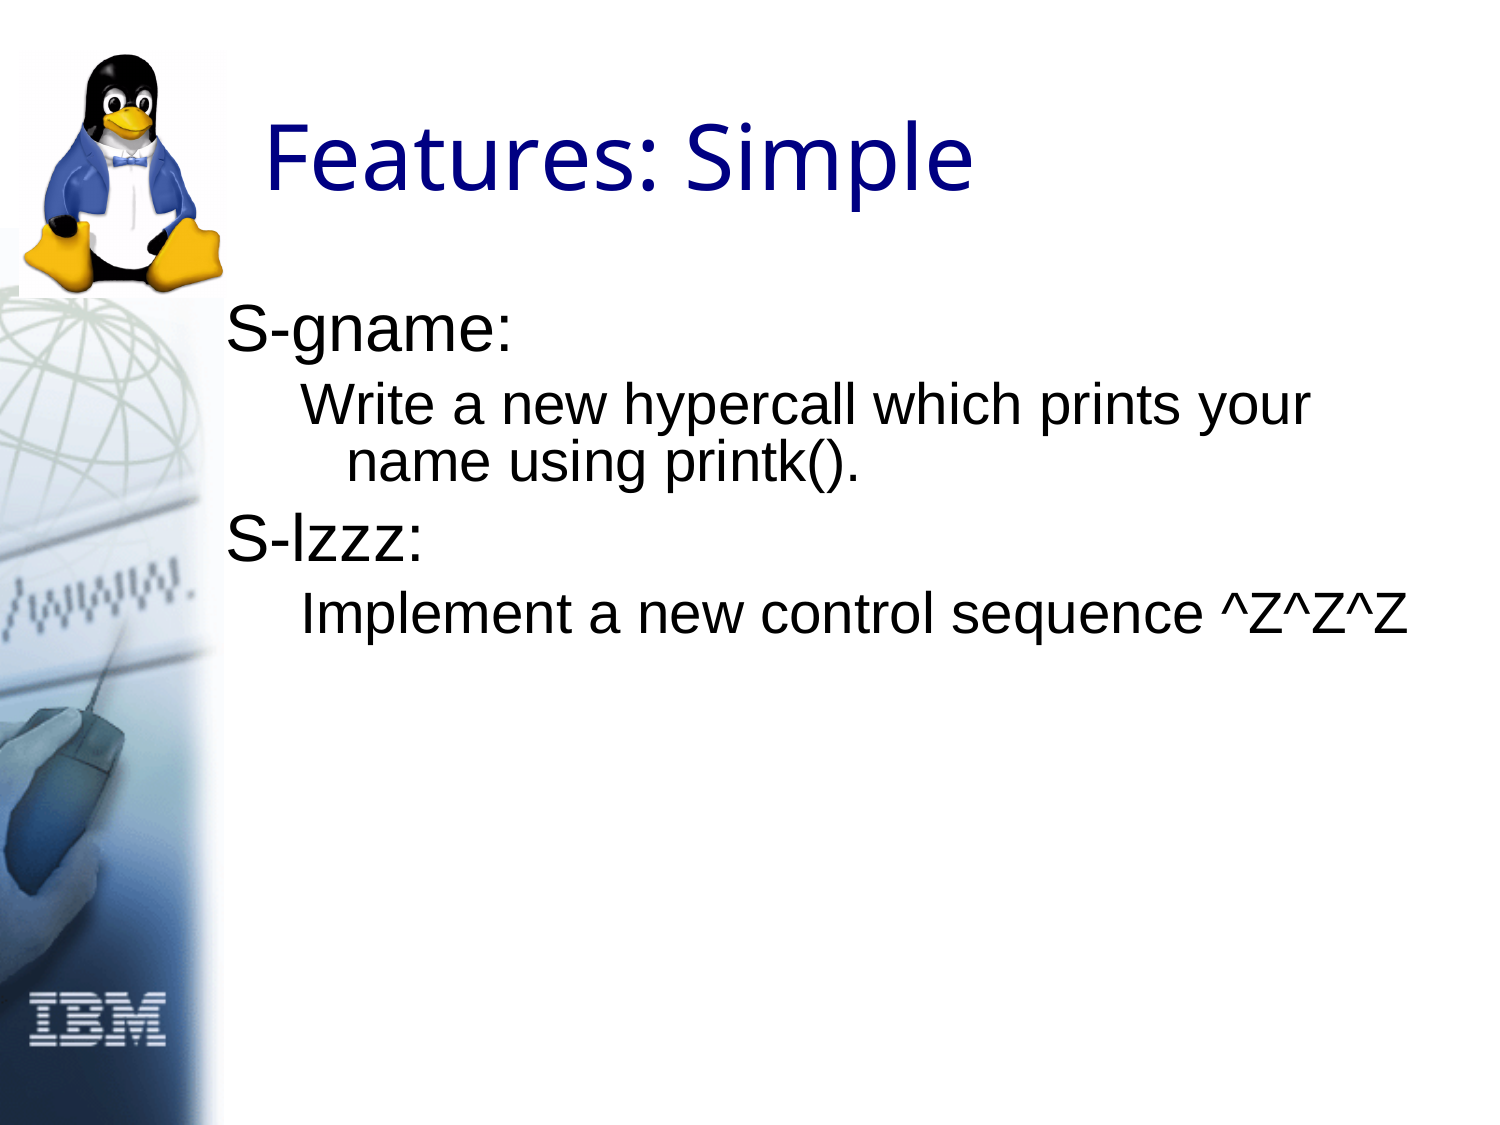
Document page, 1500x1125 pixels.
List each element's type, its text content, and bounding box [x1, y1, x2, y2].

list S-gname: Write a new hypercall which prints your name using printk(). S-lzzz: Implement a new control sequence ^Z^Z^Z [225, 299, 1463, 1005]
title Features: Simple [262, 37, 1413, 273]
